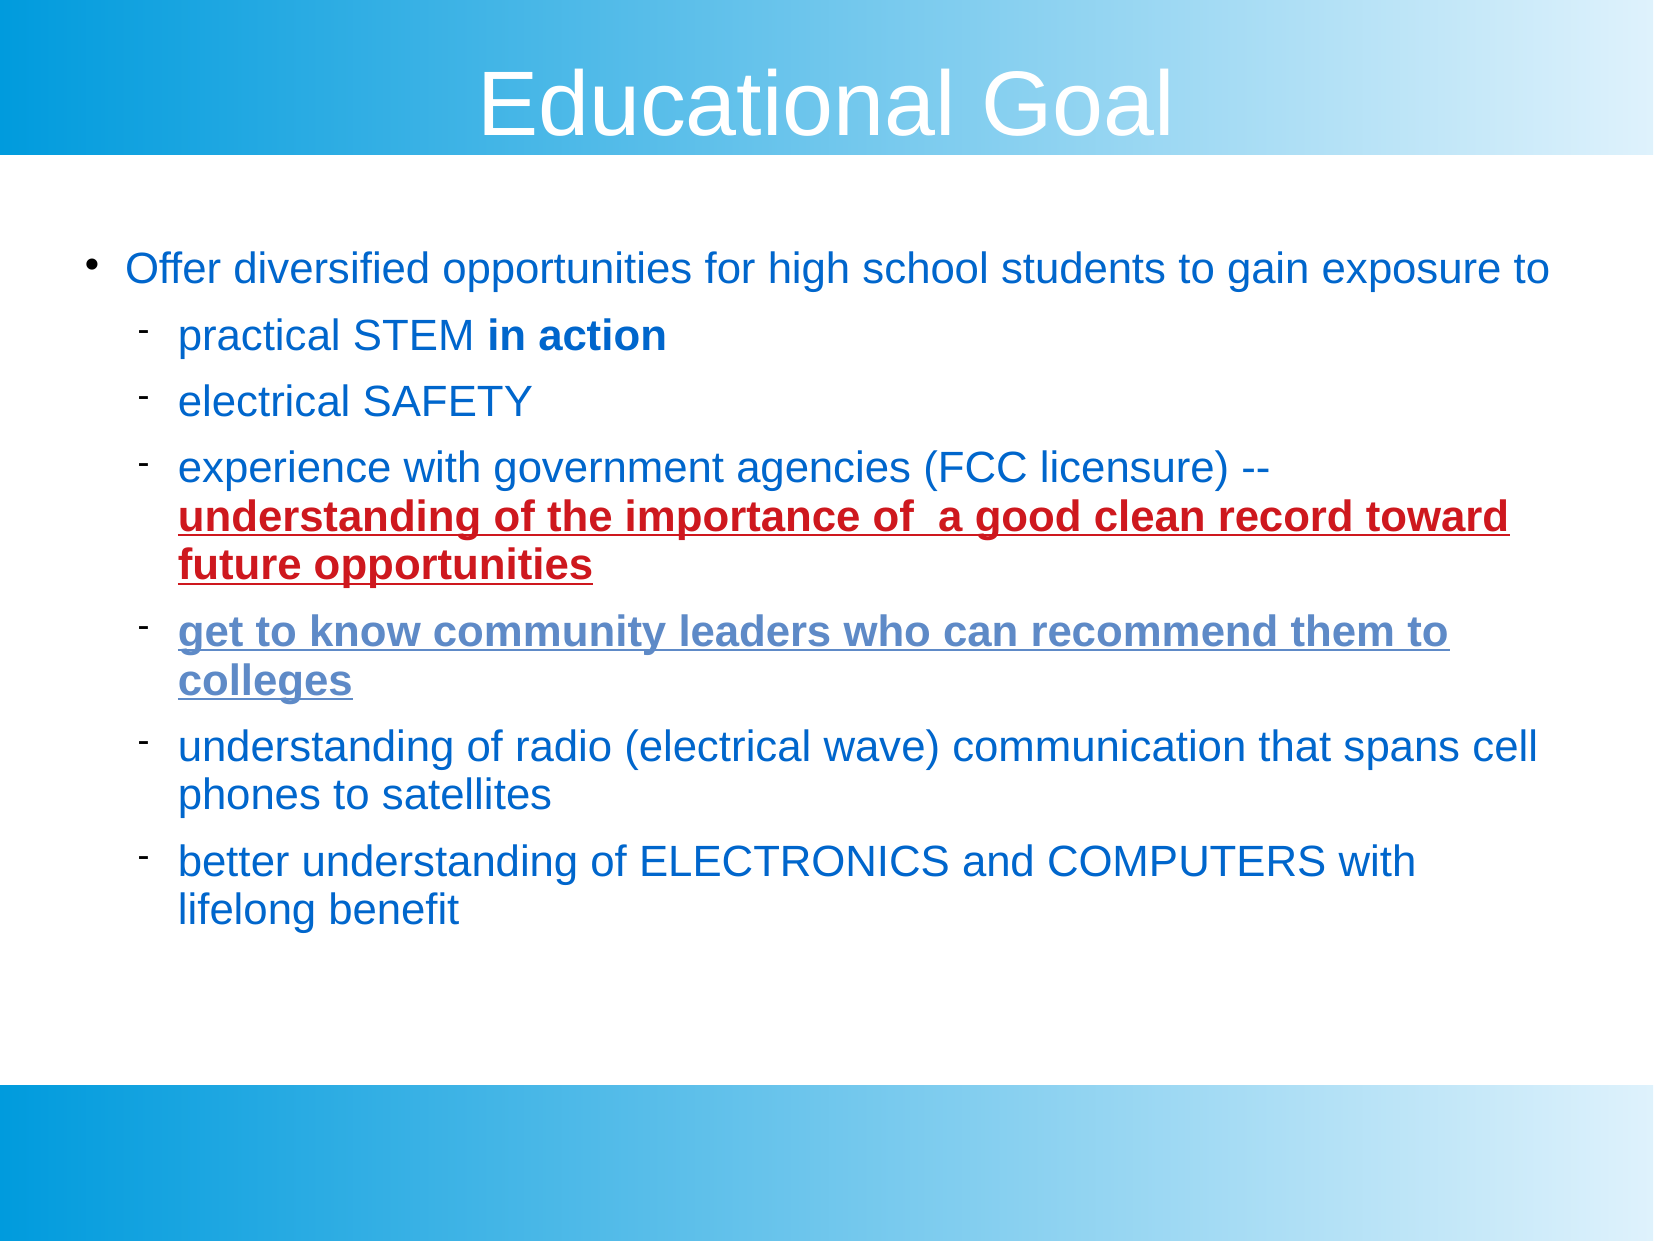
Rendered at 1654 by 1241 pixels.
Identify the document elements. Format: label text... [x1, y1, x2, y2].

list Offer diversified opportunities for high school students to gain exposure to practical STEM in action electrical SAFETY experience with government agencies (FCC licensure) -- understanding of the importance of a good clean record toward future opportunities get to know community leaders who can recommend them to colleges understanding of radio (electrical wave) communication that spans cell phones to satellites better understanding of ELECTRONICS and COMPUTERS with lifelong benefit [71, 240, 1560, 961]
title Educational Goal [82, 49, 1571, 155]
